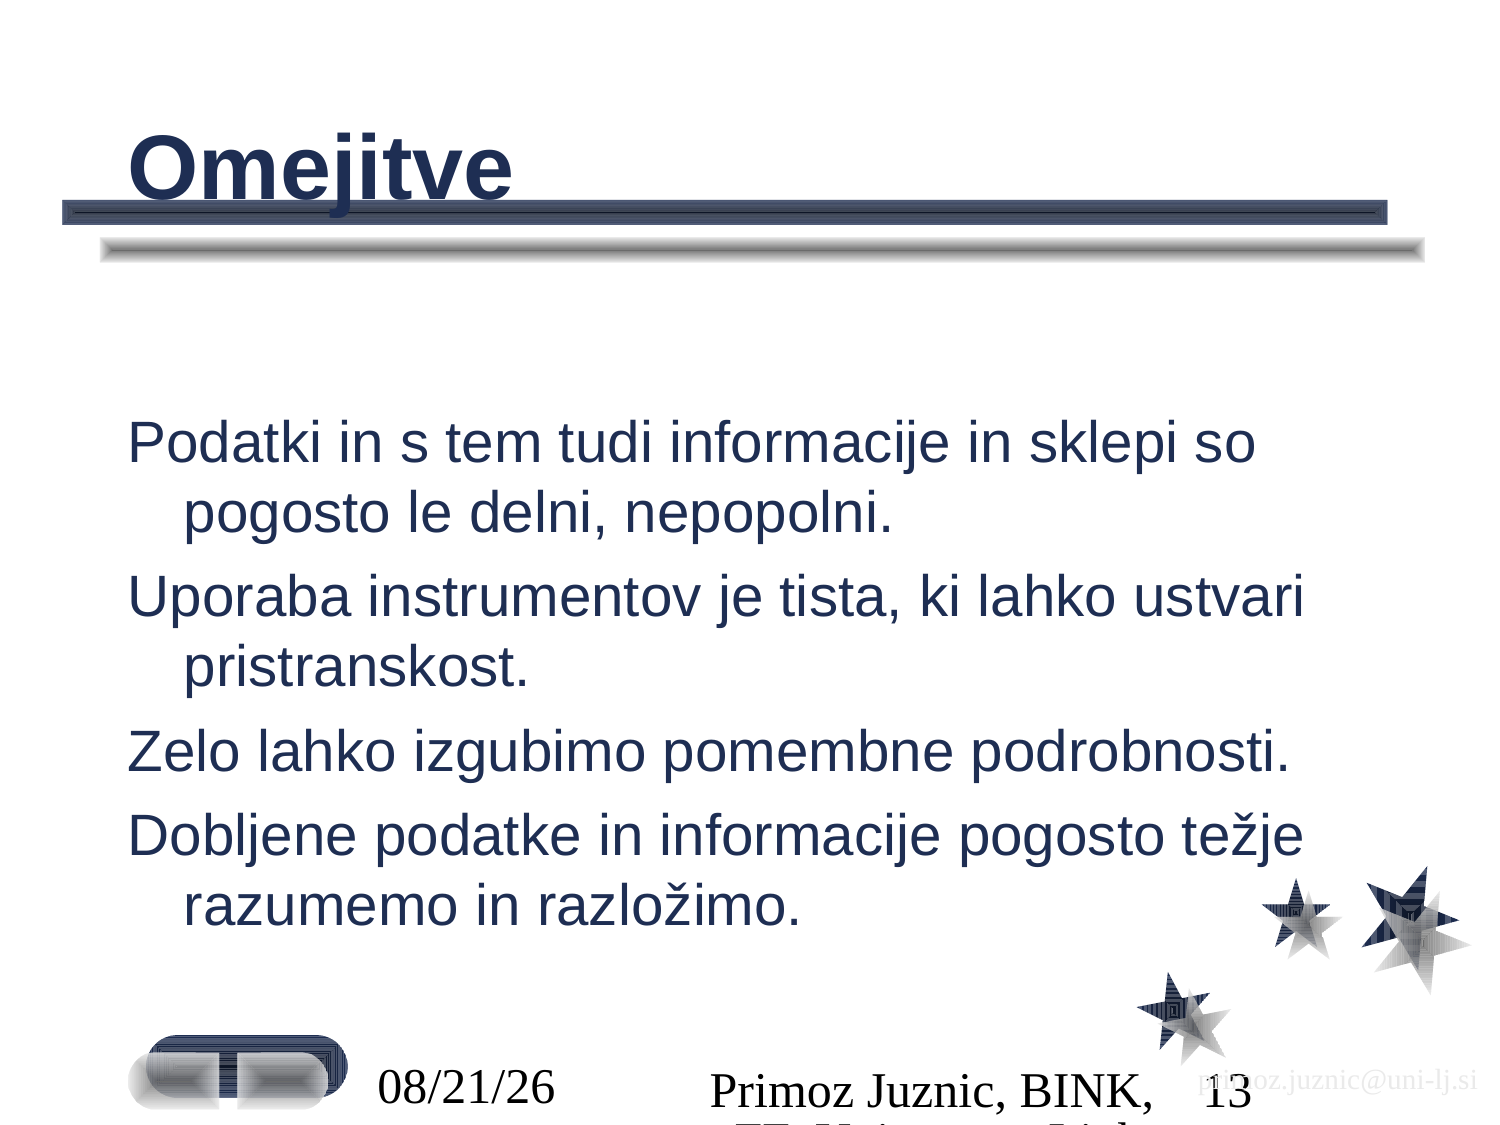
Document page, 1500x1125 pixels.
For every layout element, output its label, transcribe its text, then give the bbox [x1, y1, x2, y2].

list Podatki in s tem tudi informacije in sklepi so pogosto le delni, nepopolni. Uporaba instrumentov je tista, ki lahko ustvari pristranskost. Zelo lahko izgubimo pomembne podrobnosti. Dobljene podatke in informacije pogosto težje razumemo in razložimo. [112, 312, 1388, 988]
title Omejitve [112, 37, 1388, 225]
